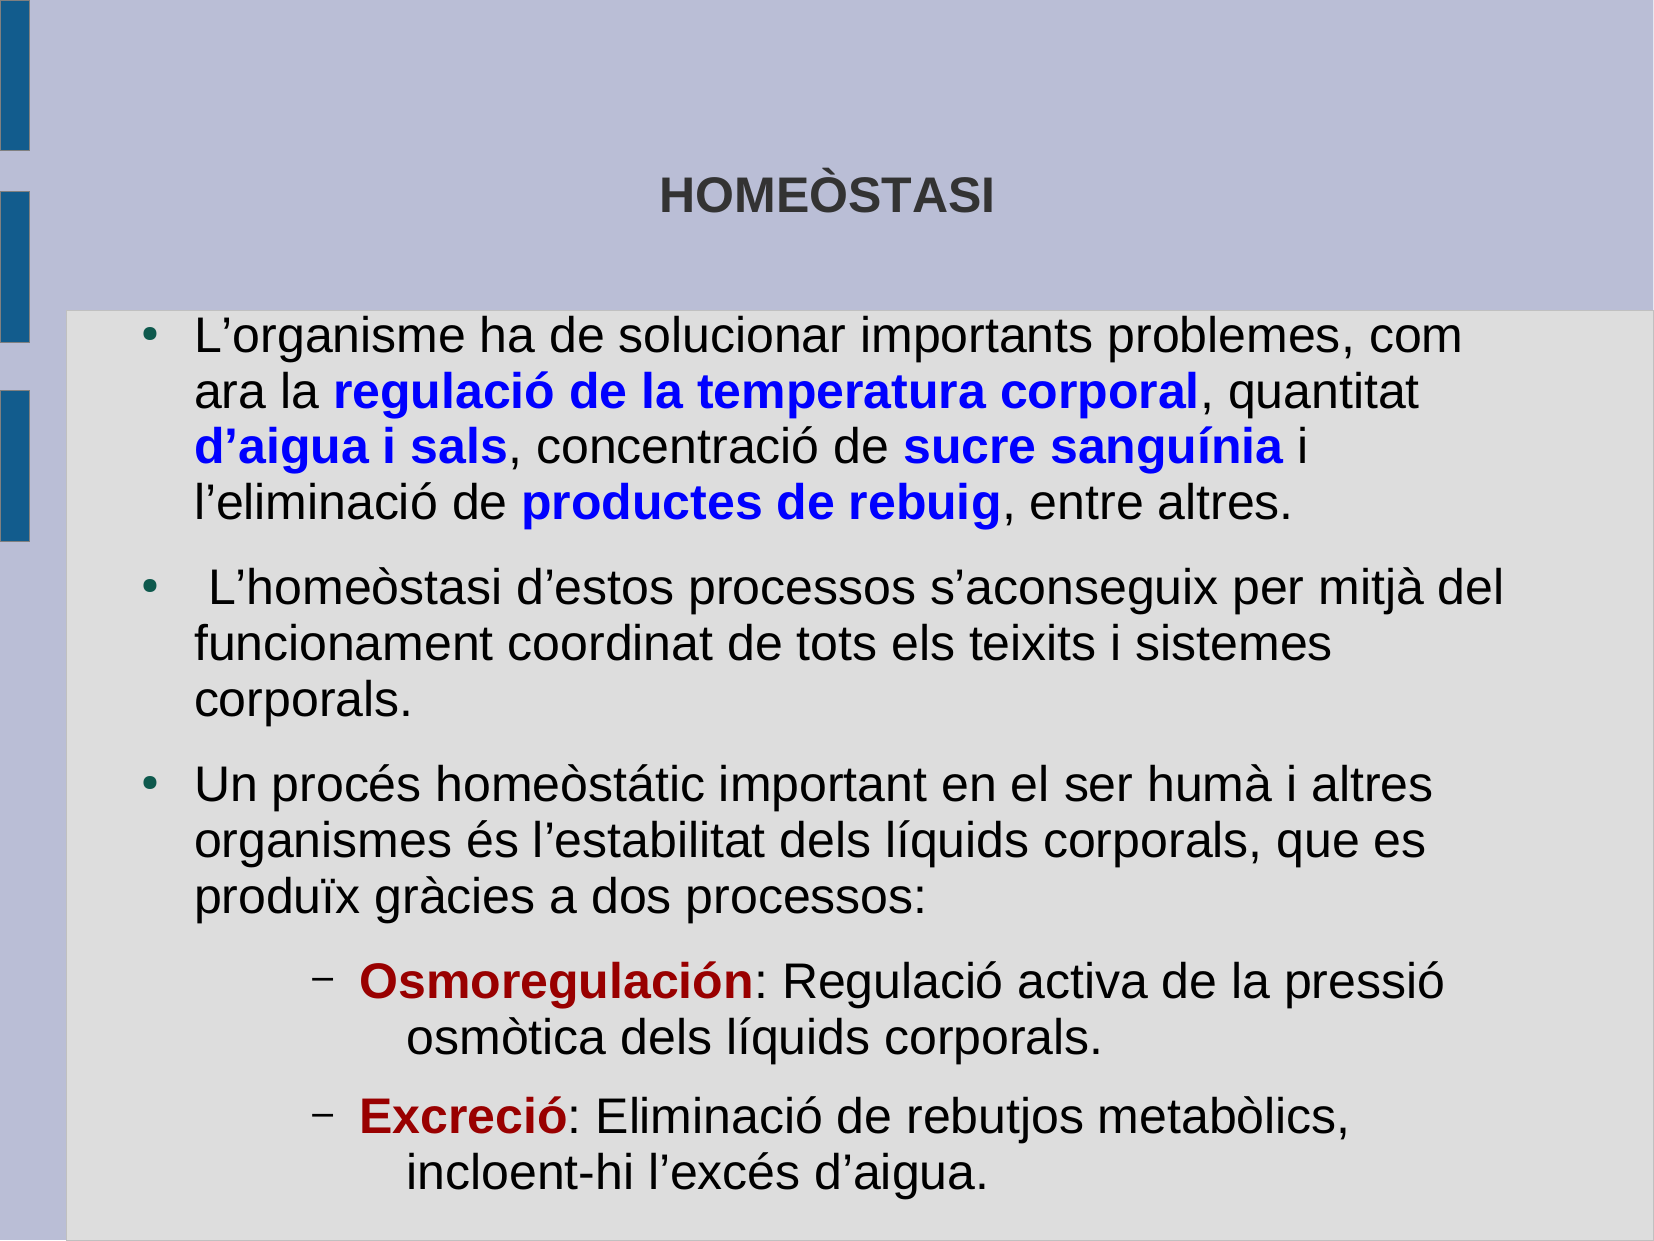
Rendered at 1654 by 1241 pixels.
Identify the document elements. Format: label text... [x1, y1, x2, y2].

title HOMEÒSTASI [121, 91, 1534, 299]
list L’organisme ha de solucionar importants problemes, com ara la regulació de la temperatura corporal, quantitat d’aigua i sals, concentració de sucre sanguínia i l’eliminació de productes de rebuig, entre altres. L’homeòstasi d’estos processos s’aconseguix per mitjà del funcionament coordinat de tots els teixits i sistemes corporals. Un procés homeòstátic important en el ser humà i altres organismes és l’estabilitat dels líquids corporals, que es produïx gràcies a dos processos: Osmoregulación: Regulació activa de la pressió osmòtica dels líquids corporals. Excreció: Eliminació de rebutjos metabòlics, incloent-hi l’excés d’aigua. [123, 307, 1536, 1208]
